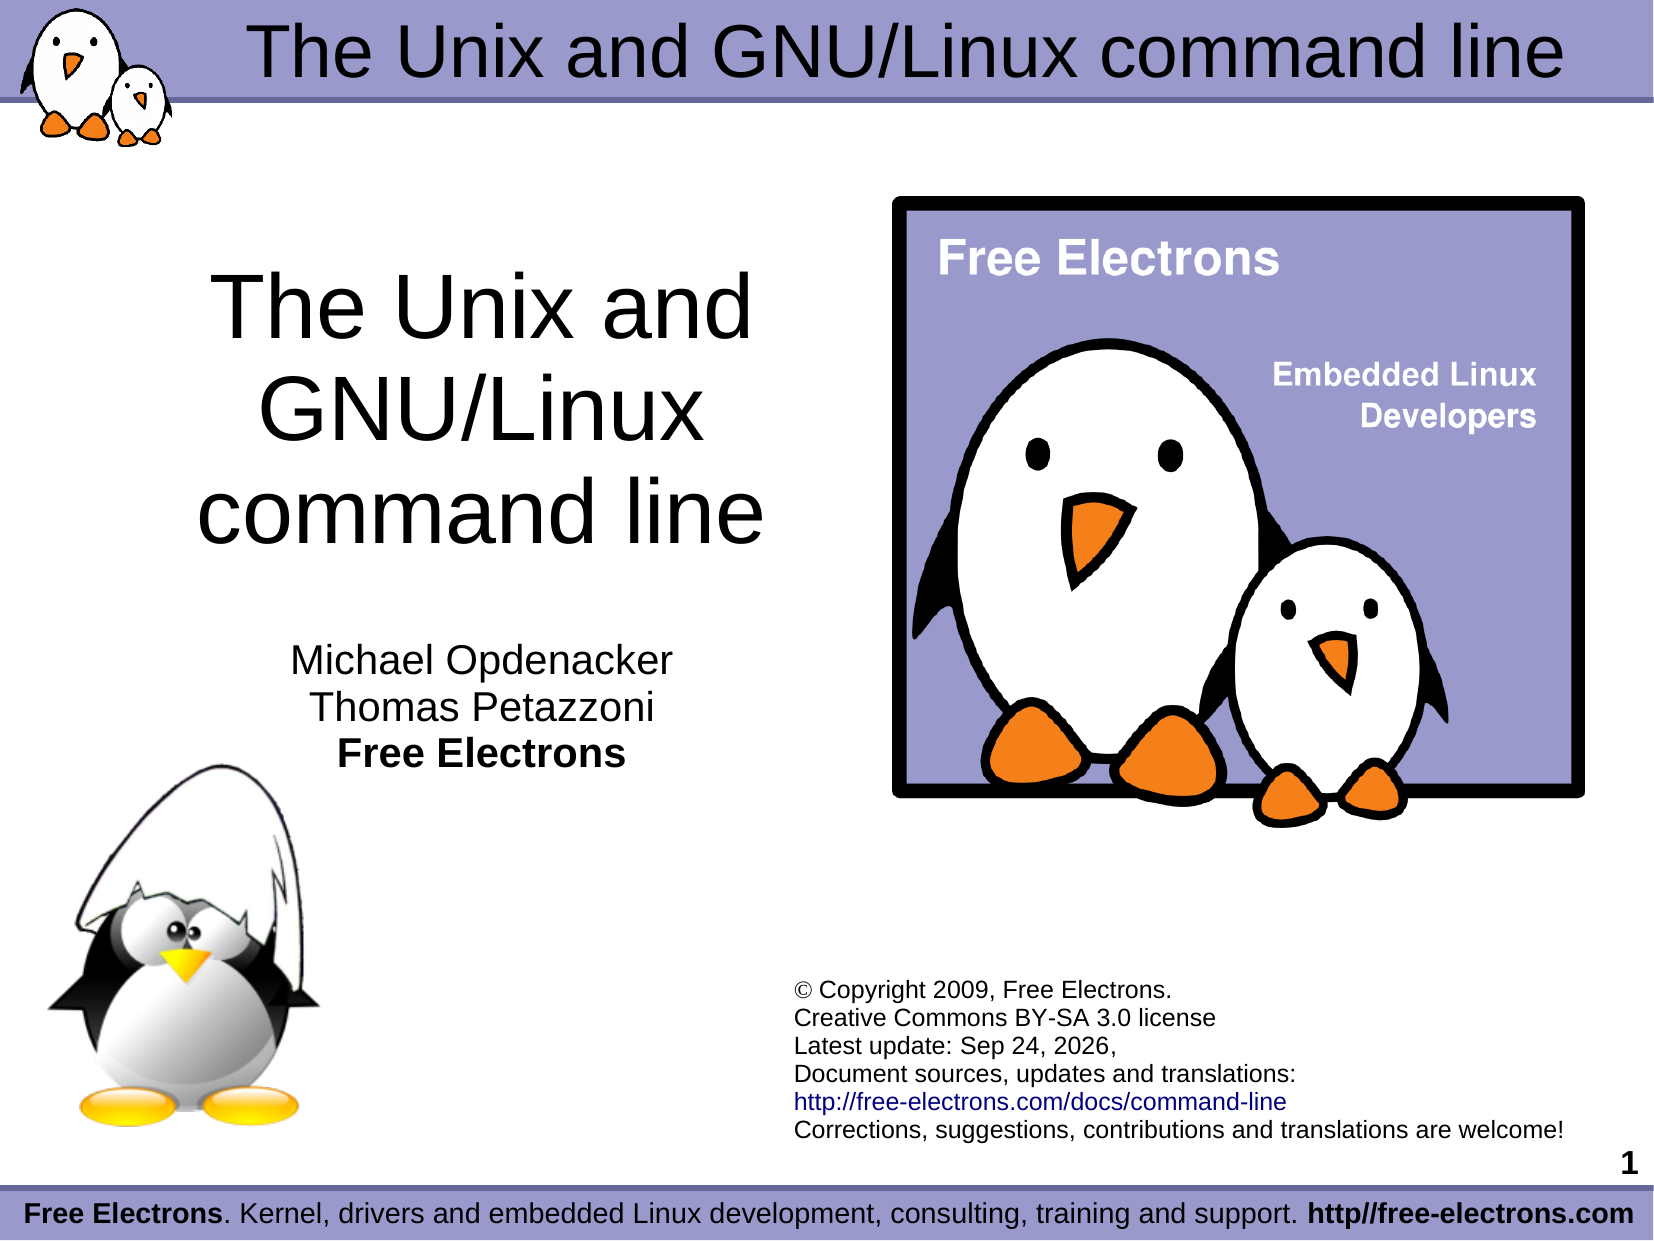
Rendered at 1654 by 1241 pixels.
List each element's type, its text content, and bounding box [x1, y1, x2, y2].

subtitle The Unix and GNU/Linux command line Michael Opdenacker Thomas Petazzoni Free Electrons [97, 158, 850, 874]
picture [892, 196, 1585, 828]
title The Unix and GNU/Linux command line [161, 4, 1651, 98]
picture [31, 747, 334, 1148]
picture [20, 8, 172, 147]
list © Copyright 2009, Free Electrons. Creative Commons BY-SA 3.0 license Latest update: Jul 15, 2010, Document sources, updates and translations: http://free-electrons.com/docs/command-line Corrections, suggestions, contributions and translations are welcome! [793, 975, 1591, 1163]
